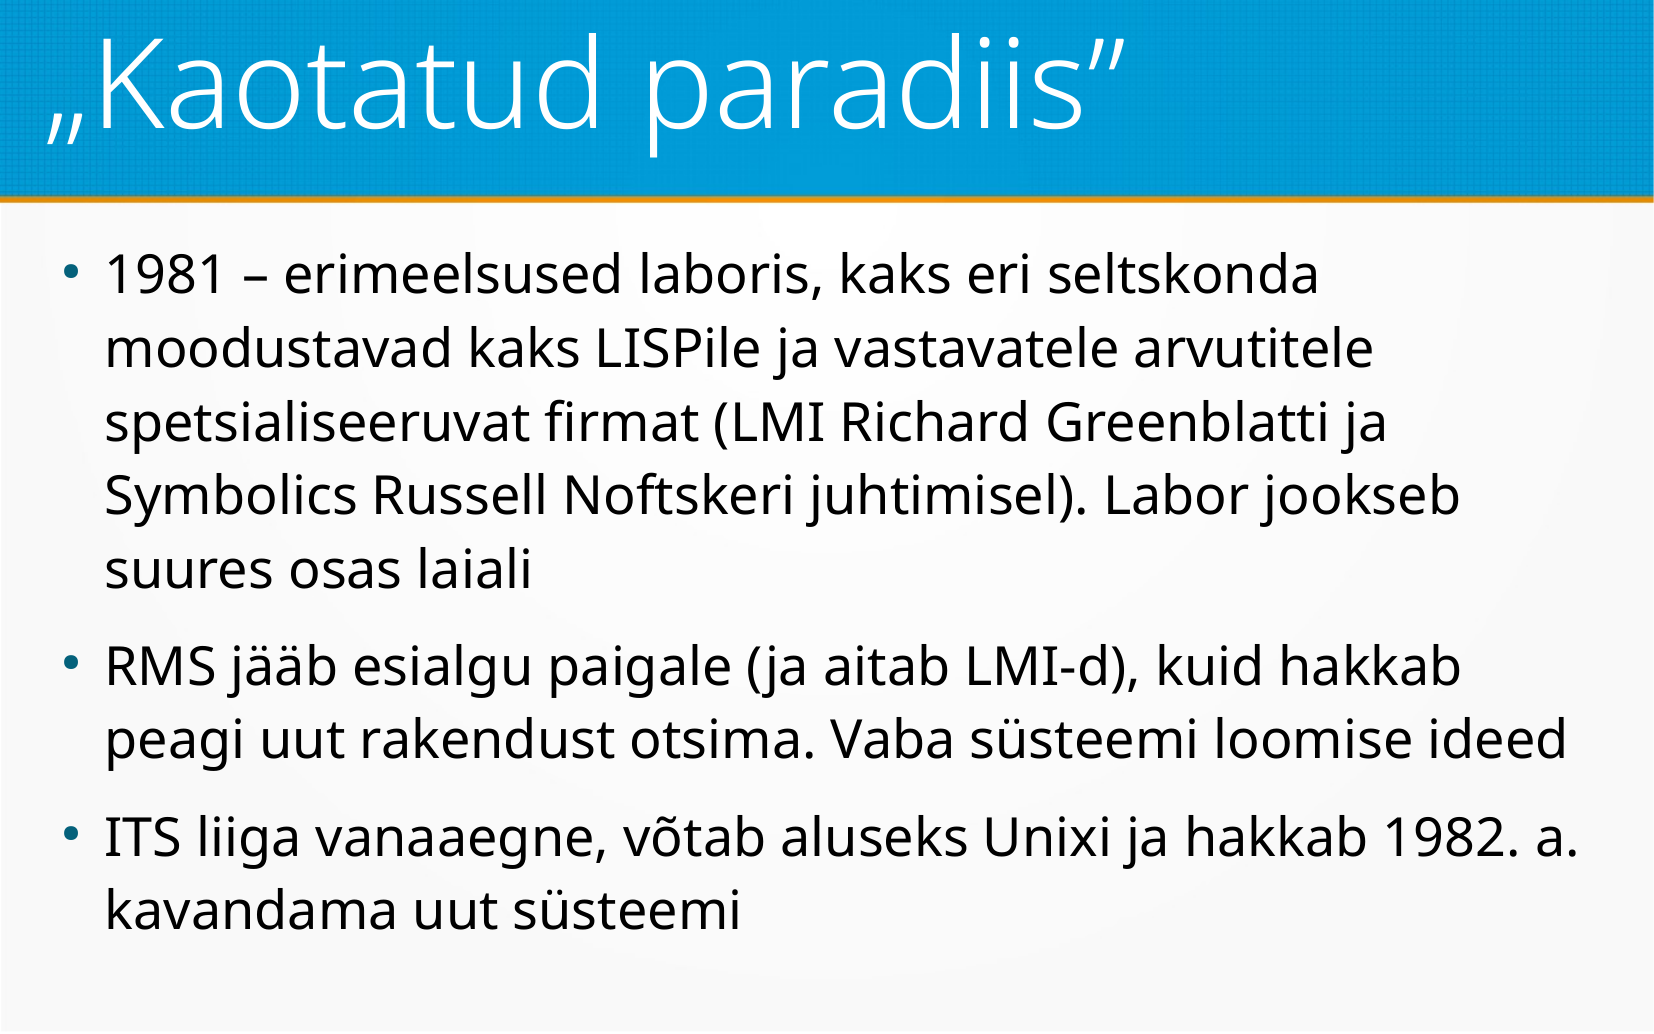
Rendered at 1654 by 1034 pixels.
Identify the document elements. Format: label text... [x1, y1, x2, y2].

picture [0, 195, 1654, 1034]
title „Kaotatud paradiis” [43, 0, 1619, 166]
list 1981 – erimeelsused laboris, kaks eri seltskonda moodustavad kaks LISPile ja vastavatele arvutitele spetsialiseeruvat firmat (LMI Richard Greenblatti ja Symbolics Russell Noftskeri juhtimisel). Labor jookseb suures osas laiali RMS jääb esialgu paigale (ja aitab LMI-d), kuid hakkab peagi uut rakendust otsima. Vaba süsteemi loomise ideed ITS liiga vanaaegne, võtab aluseks Unixi ja hakkab 1982. a. kavandama uut süsteemi [47, 236, 1607, 1002]
